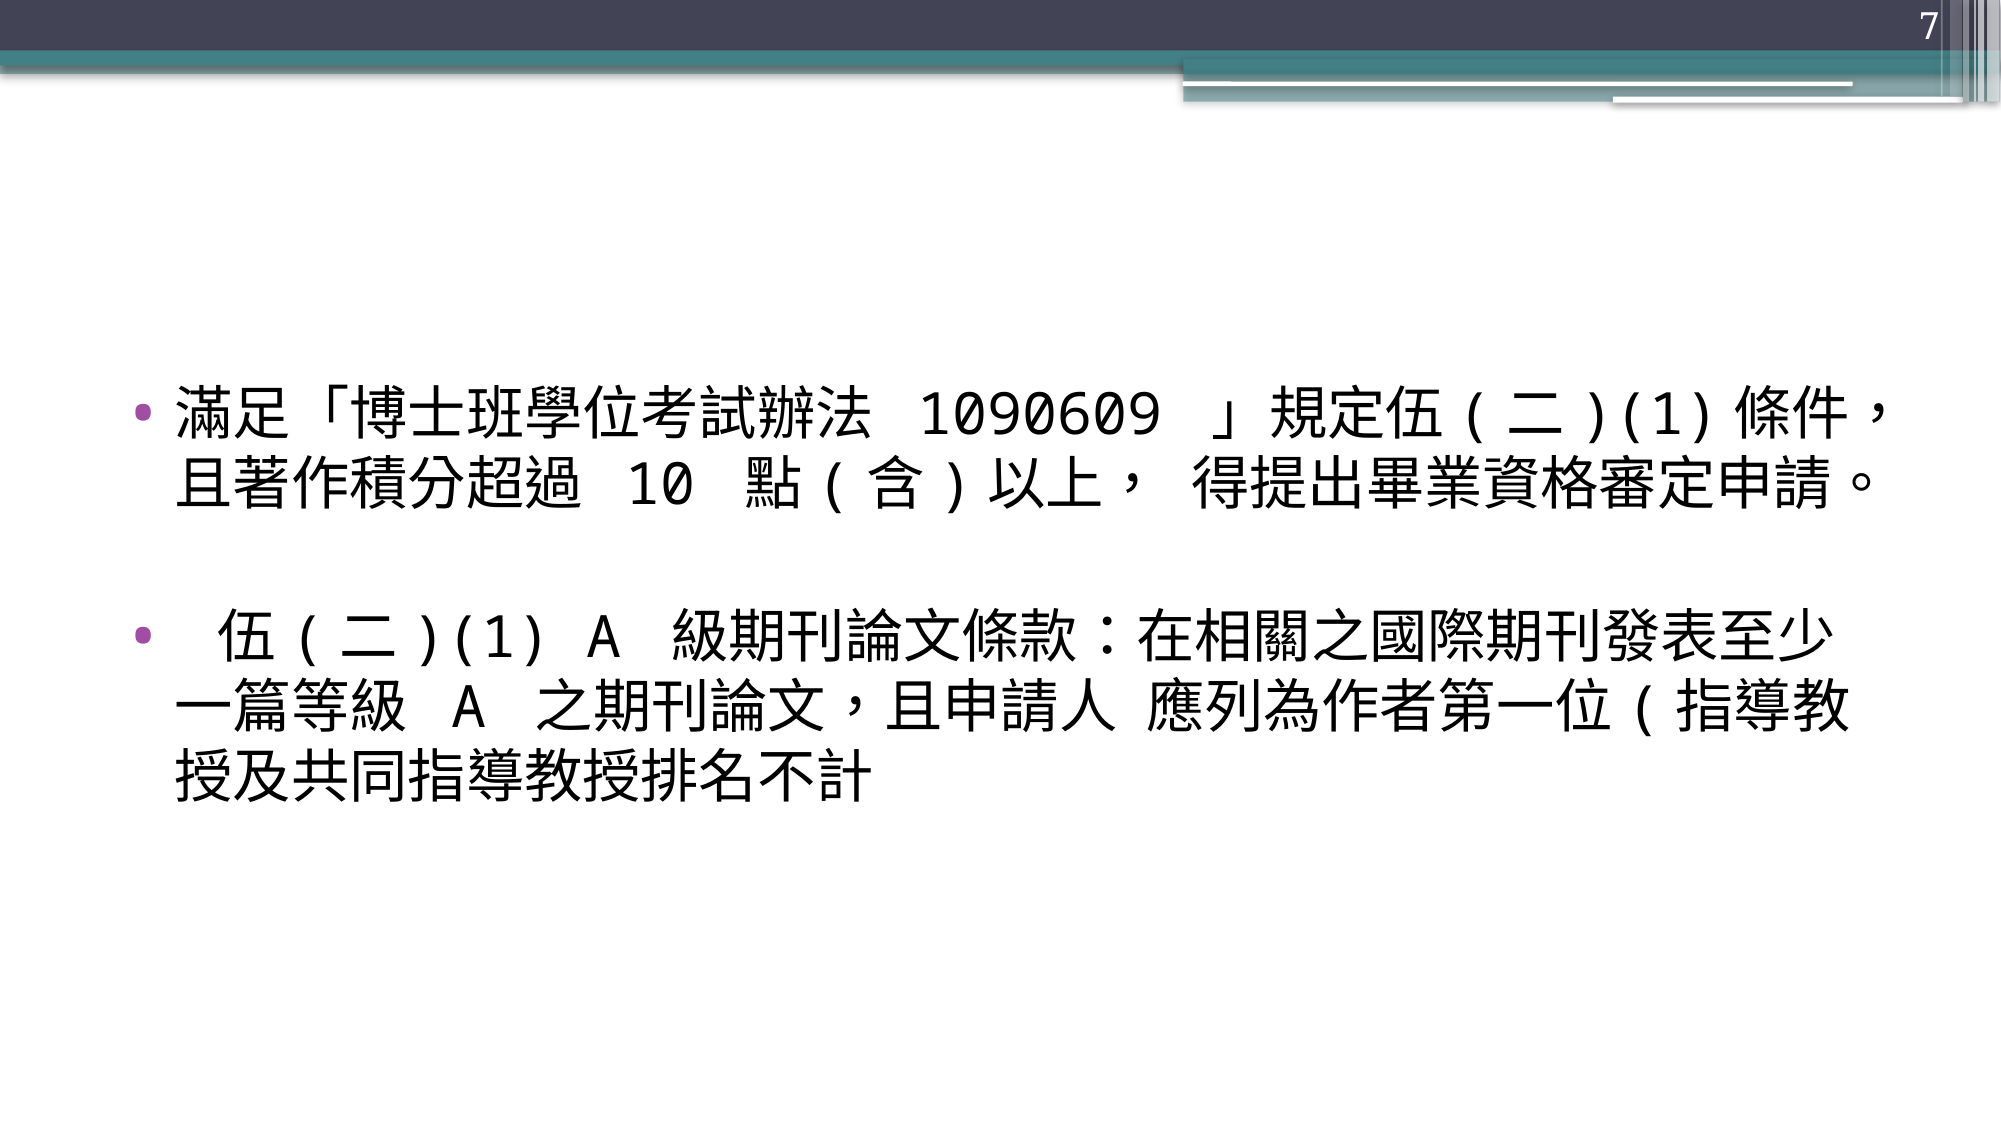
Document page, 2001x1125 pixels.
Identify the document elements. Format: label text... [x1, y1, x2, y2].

list 滿足「博士班學位考試辦法 1090609 」規定伍(二)(1)條件，且著作積分超過 10 點(含)以上， 得提出畢業資格審定申請。 伍(二)(1) A 級期刊論文條款：在相關之國際期刊發表至少一篇等級 A 之期刊論文，且申請人 應列為作者第一位(指導教授及共同指導教授排名不計 [99, 368, 1900, 1079]
